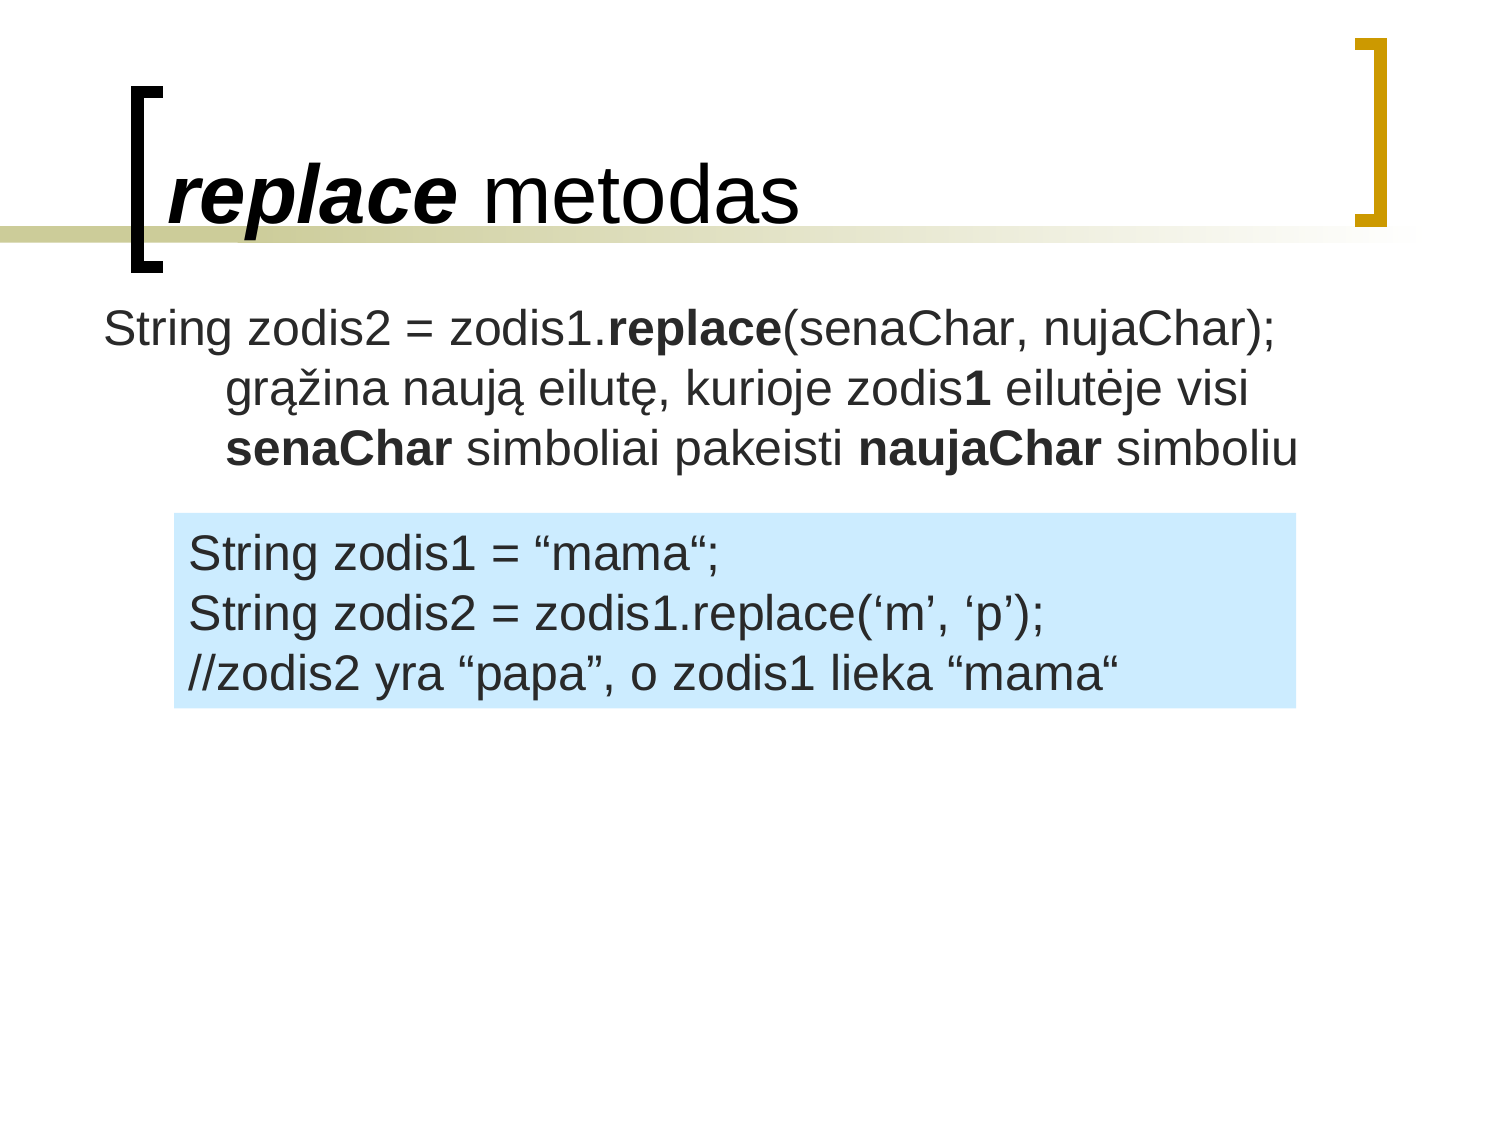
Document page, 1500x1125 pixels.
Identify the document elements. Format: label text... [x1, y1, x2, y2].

list String zodis2 = zodis1.replace(senaChar, nujaChar); grąžina naują eilutę, kurioje zodis1 eilutėje visi senaChar simboliai pakeisti naujaChar simboliu [88, 287, 1388, 1051]
title replace metodas [152, 15, 1328, 248]
text_box String zodis1 = “mama“; String zodis2 = zodis1.replace(‘m’, ‘p’); //zodis2 yra “papa”, o zodis1 lieka “mama“ [174, 512, 1297, 709]
